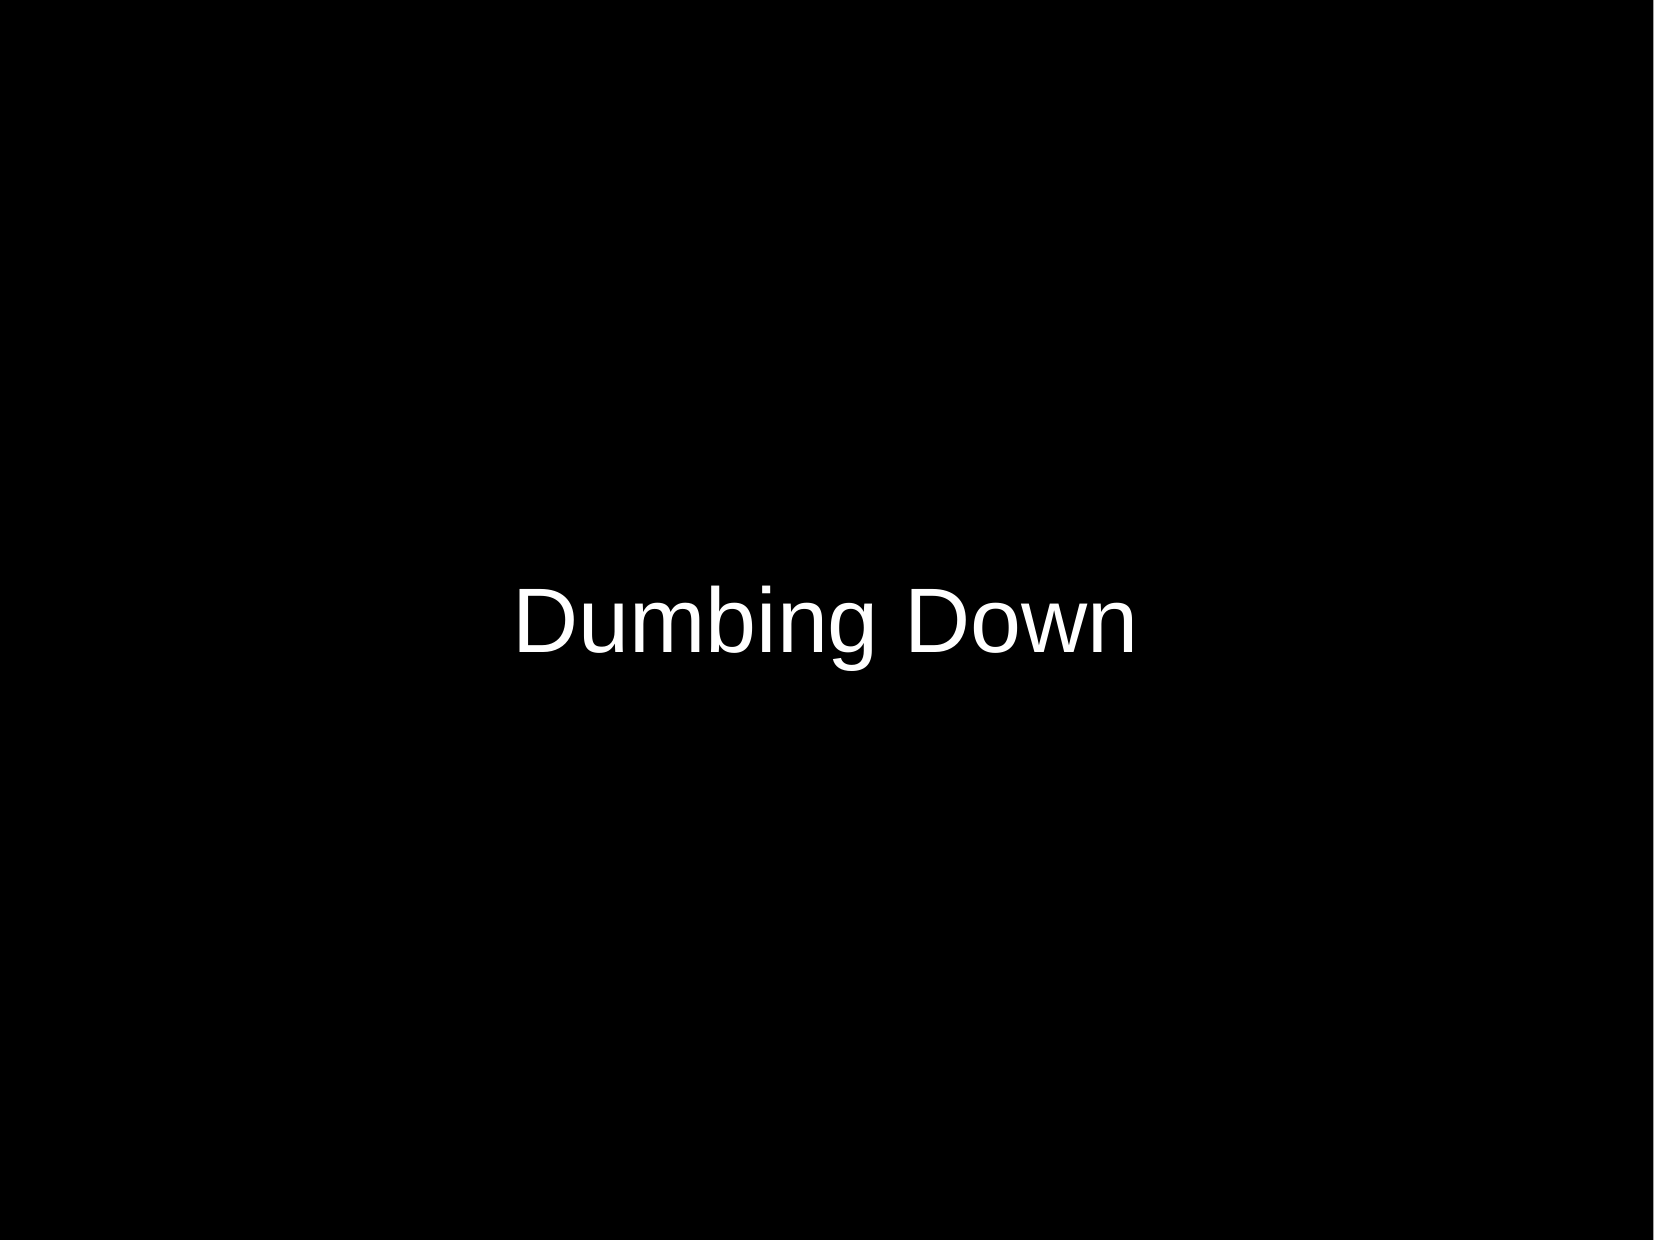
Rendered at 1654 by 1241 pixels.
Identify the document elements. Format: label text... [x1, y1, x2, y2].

title Dumbing Down [82, 519, 1569, 725]
